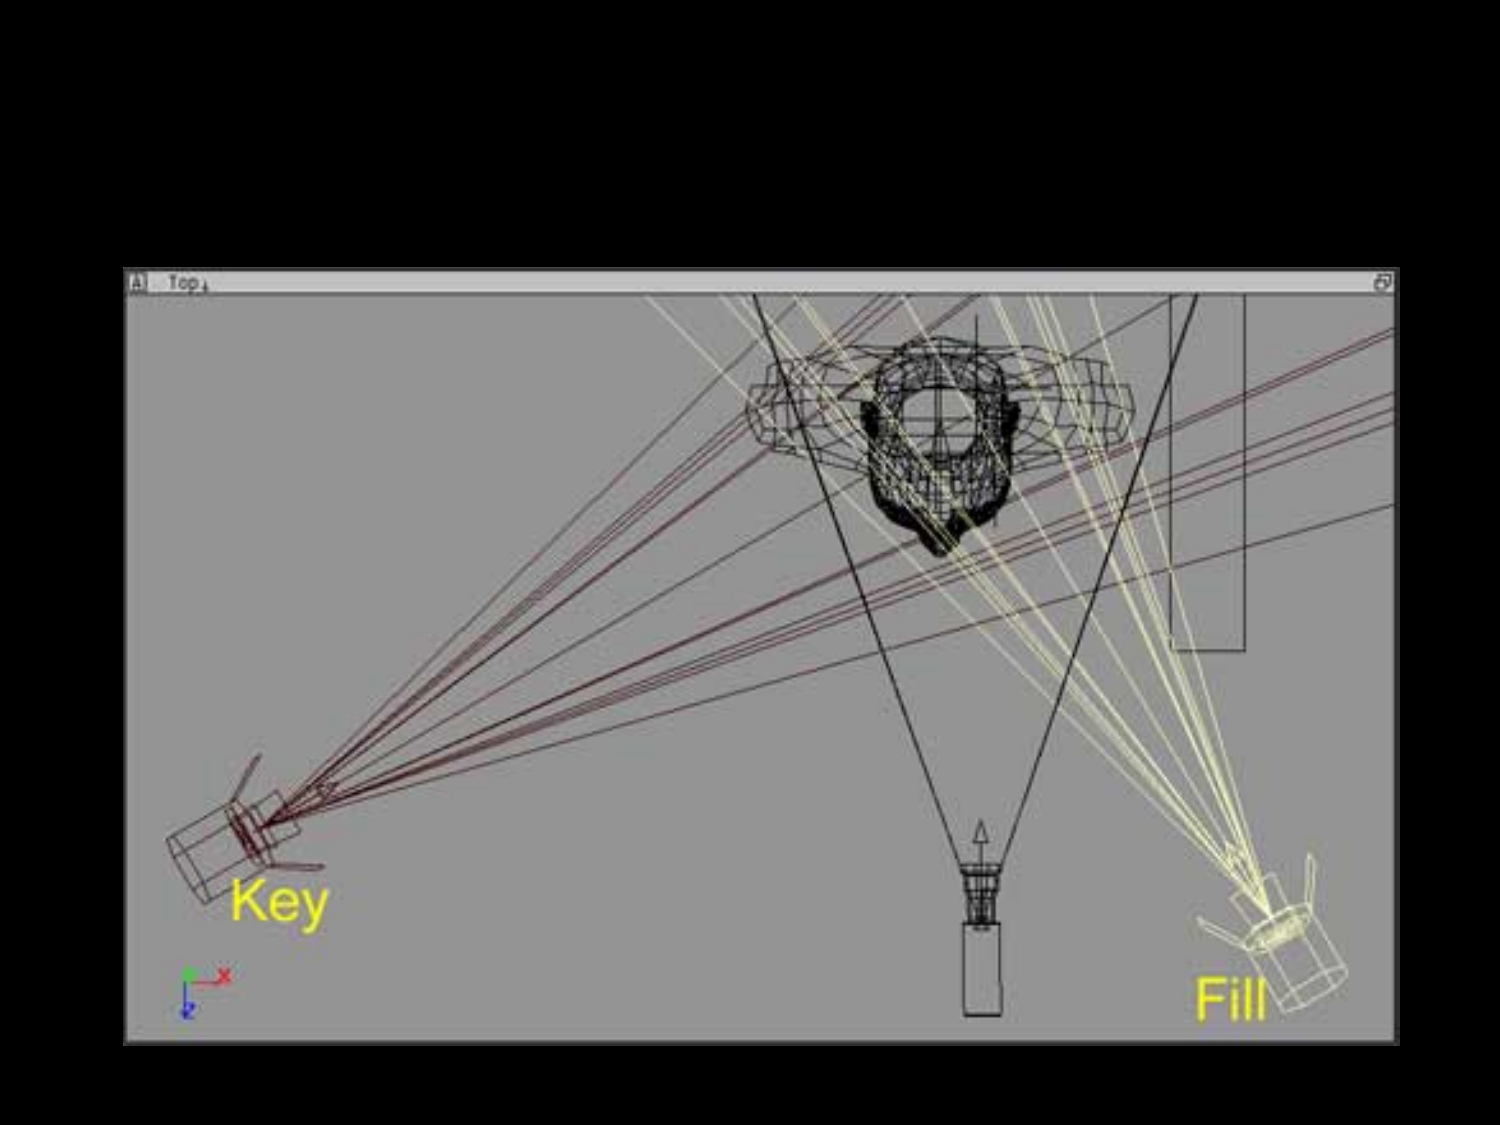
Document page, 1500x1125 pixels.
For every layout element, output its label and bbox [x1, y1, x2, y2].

picture [123, 267, 1400, 1046]
